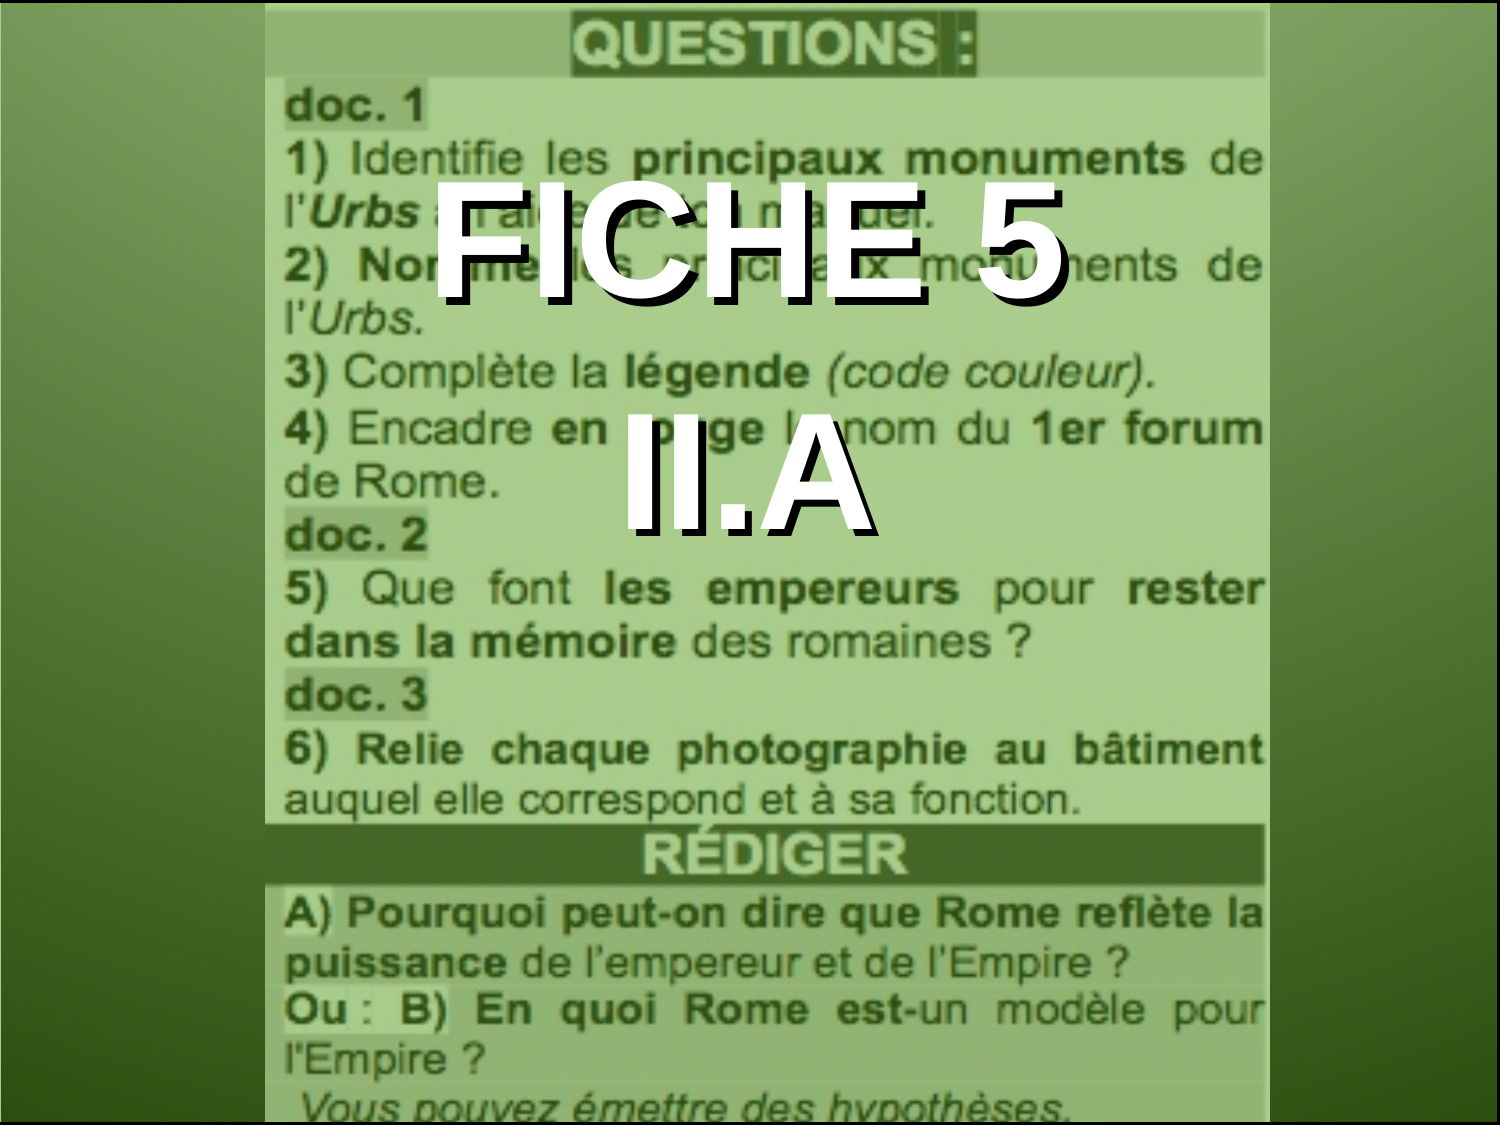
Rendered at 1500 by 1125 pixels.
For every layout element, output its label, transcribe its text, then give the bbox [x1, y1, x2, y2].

text_box FICHE 5 II.A [0, 0, 1500, 1125]
